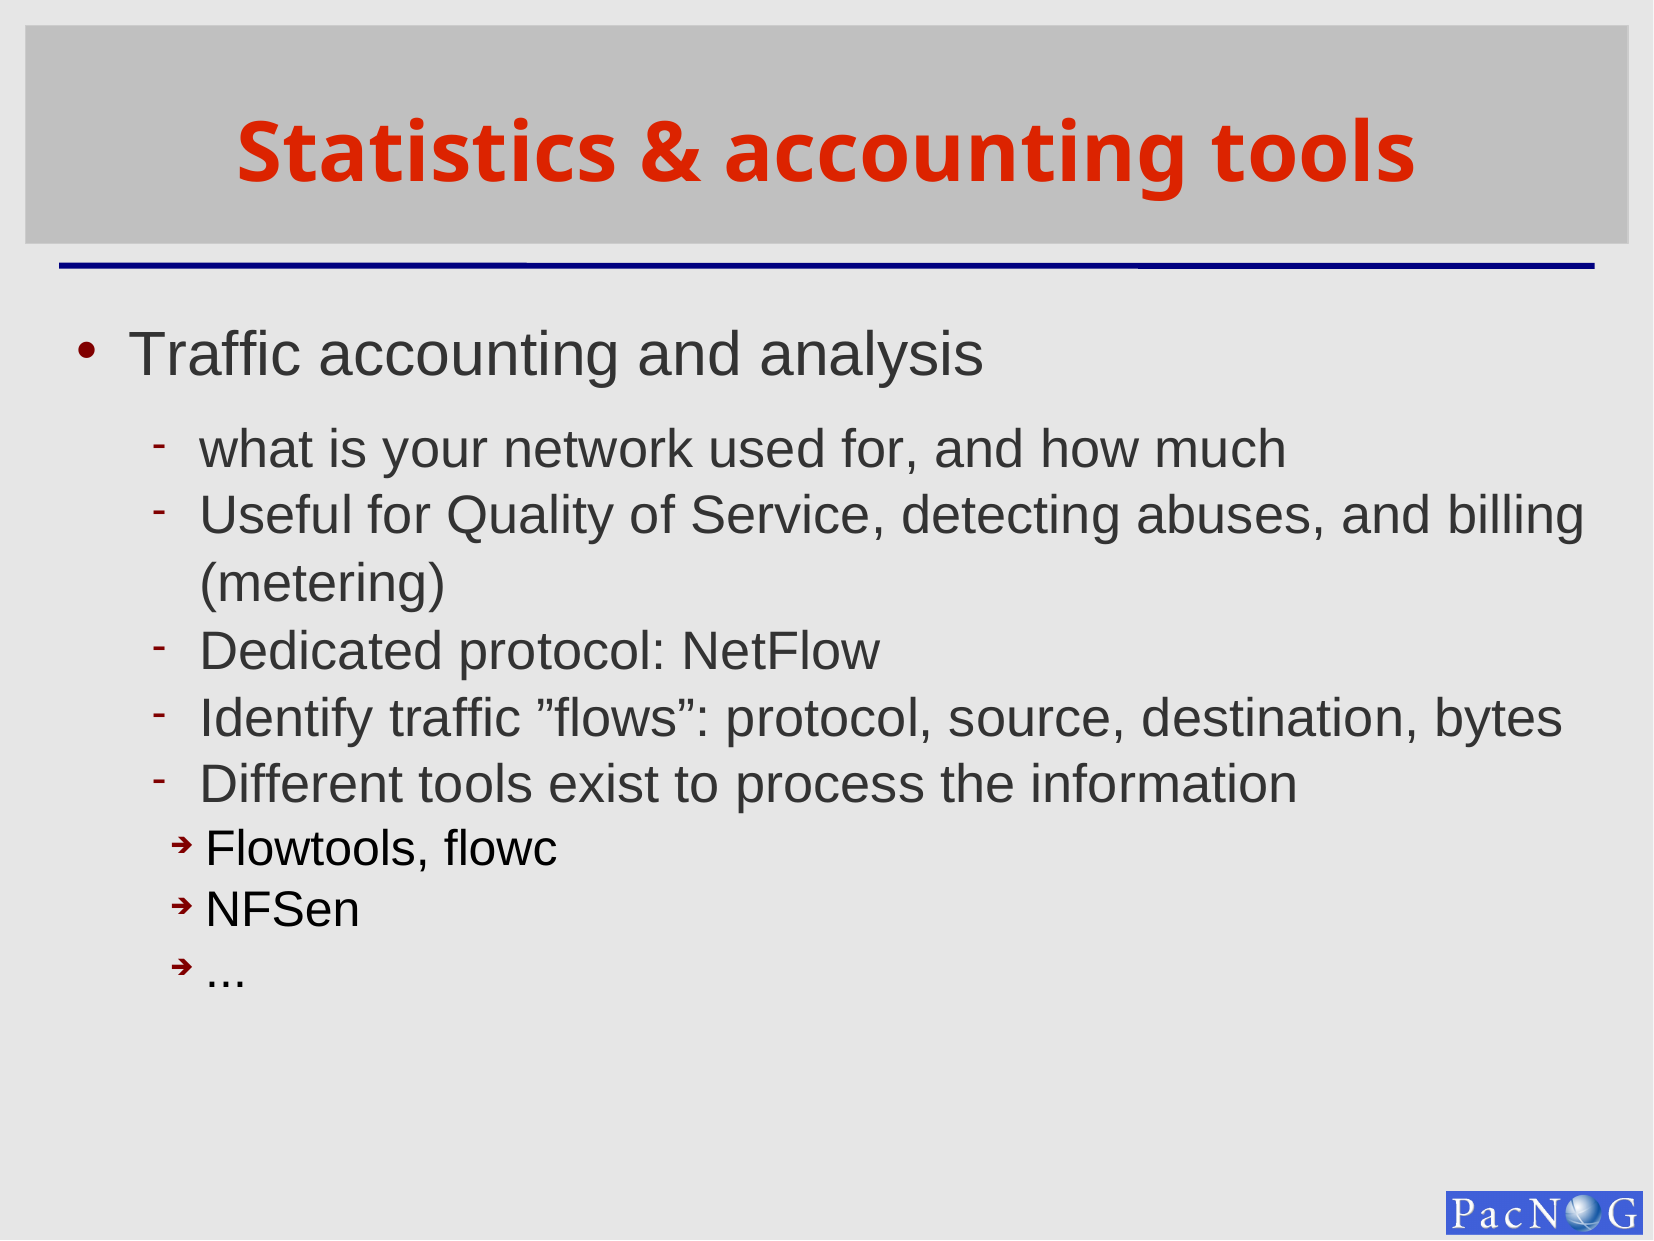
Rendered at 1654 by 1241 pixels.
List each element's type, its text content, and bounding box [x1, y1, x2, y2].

title Statistics & accounting tools [121, 46, 1534, 254]
list Traffic accounting and analysis what is your network used for, and how much Useful for Quality of Service, detecting abuses, and billing (metering)‏ Dedicated protocol: NetFlow Identify traffic ”flows”: protocol, source, destination, bytes Different tools exist to process the information Flowtools, flowc NFSen ... [59, 322, 1595, 1132]
picture [1446, 1191, 1643, 1235]
